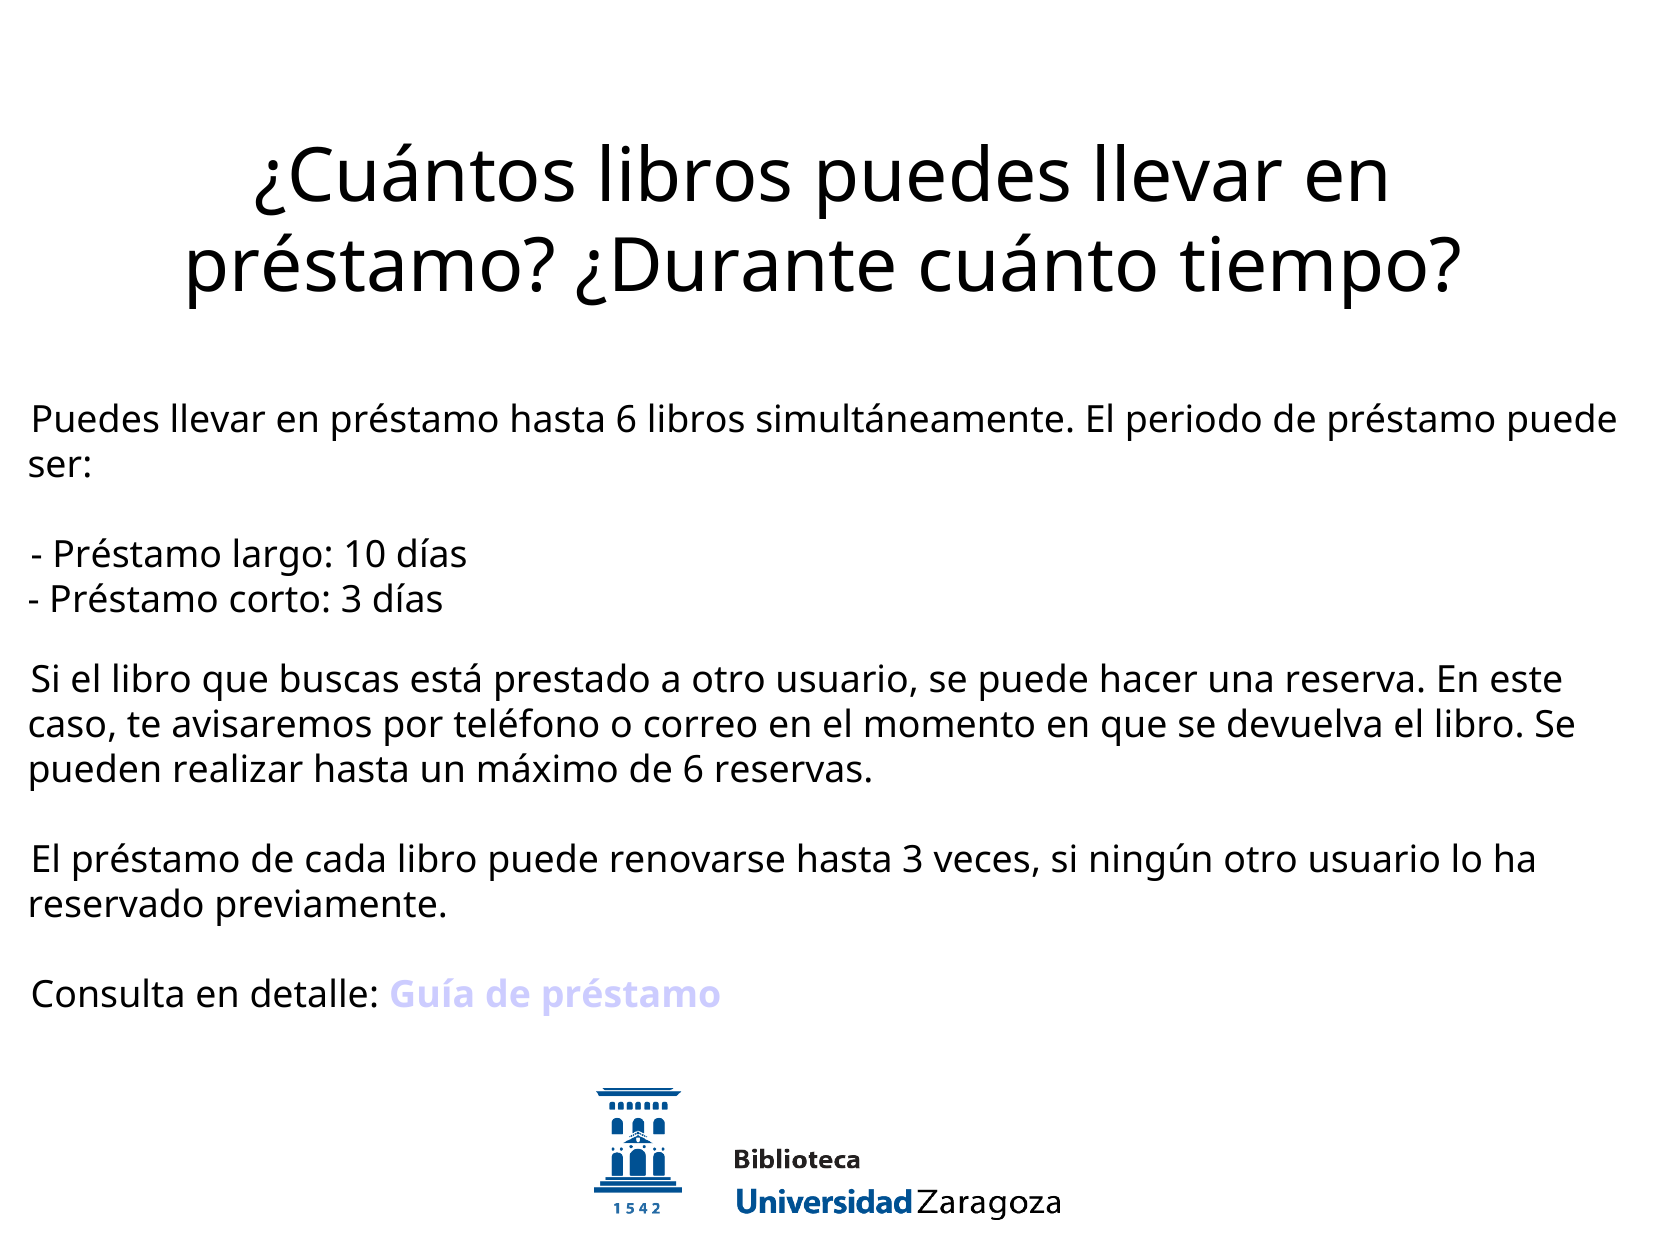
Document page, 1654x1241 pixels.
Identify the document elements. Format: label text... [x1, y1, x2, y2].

text_box Puedes llevar en préstamo hasta 6 libros simultáneamente. El periodo de préstamo puede ser: - Préstamo largo: 10 días - Préstamo corto: 3 días Si el libro que buscas está prestado a otro usuario, se puede hacer una reserva. En este caso, te avisaremos por teléfono o correo en el momento en que se devuelva el libro. Se pueden realizar hasta un máximo de 6 reservas. El préstamo de cada libro puede renovarse hasta 3 veces, si ningún otro usuario lo ha reservado previamente. Consulta en detalle: Guía de préstamo [12, 387, 1654, 1016]
text_box ¿Cuántos libros puedes llevar en préstamo? ¿Durante cuánto tiempo? [52, 119, 1595, 315]
picture [594, 1088, 1060, 1220]
